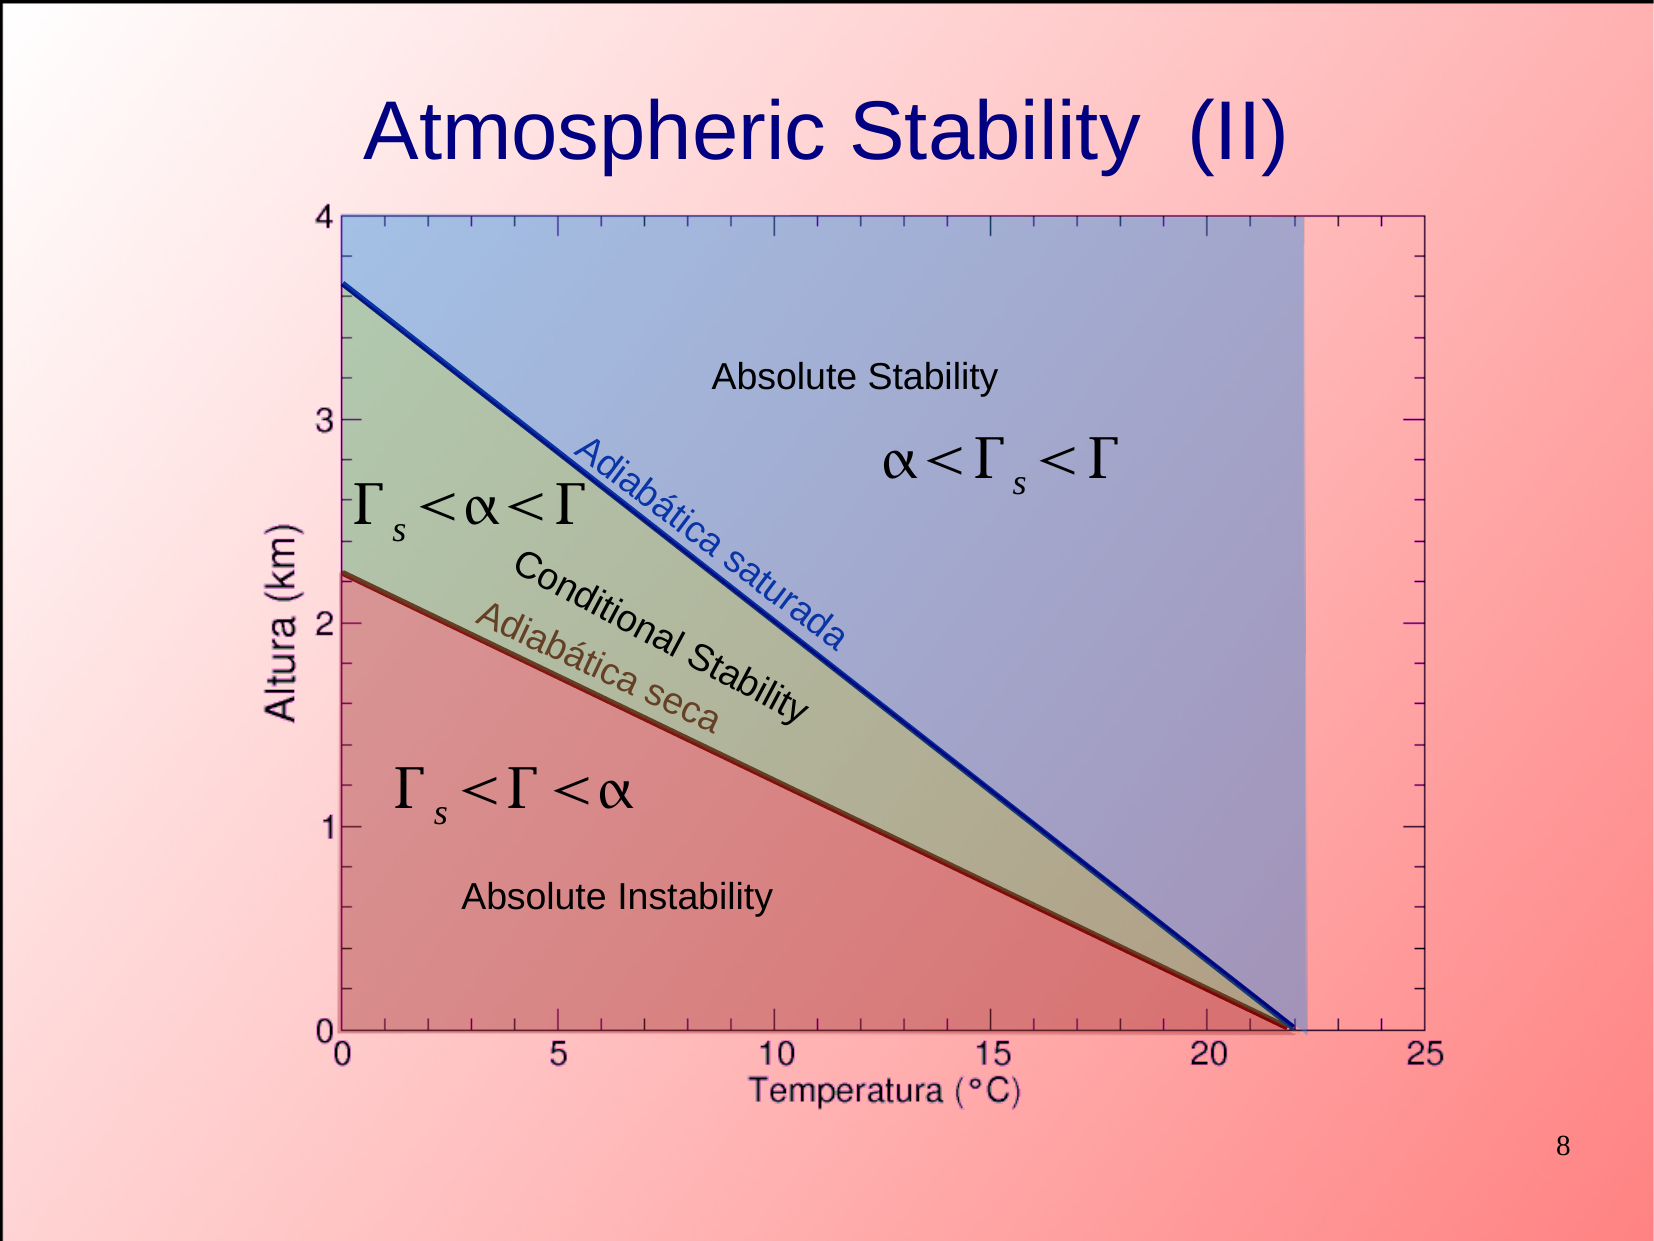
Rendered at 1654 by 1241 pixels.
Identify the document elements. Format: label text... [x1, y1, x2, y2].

title Atmospheric Stability (II) [82, 56, 1571, 206]
text_box Absolute Instability [446, 868, 841, 925]
chart [875, 419, 1128, 503]
chart [342, 466, 596, 550]
text_box Absolute Stability [696, 348, 1064, 406]
picture [0, 0, 1654, 1241]
text_box Conditional Stability [470, 550, 886, 811]
chart [383, 749, 639, 833]
